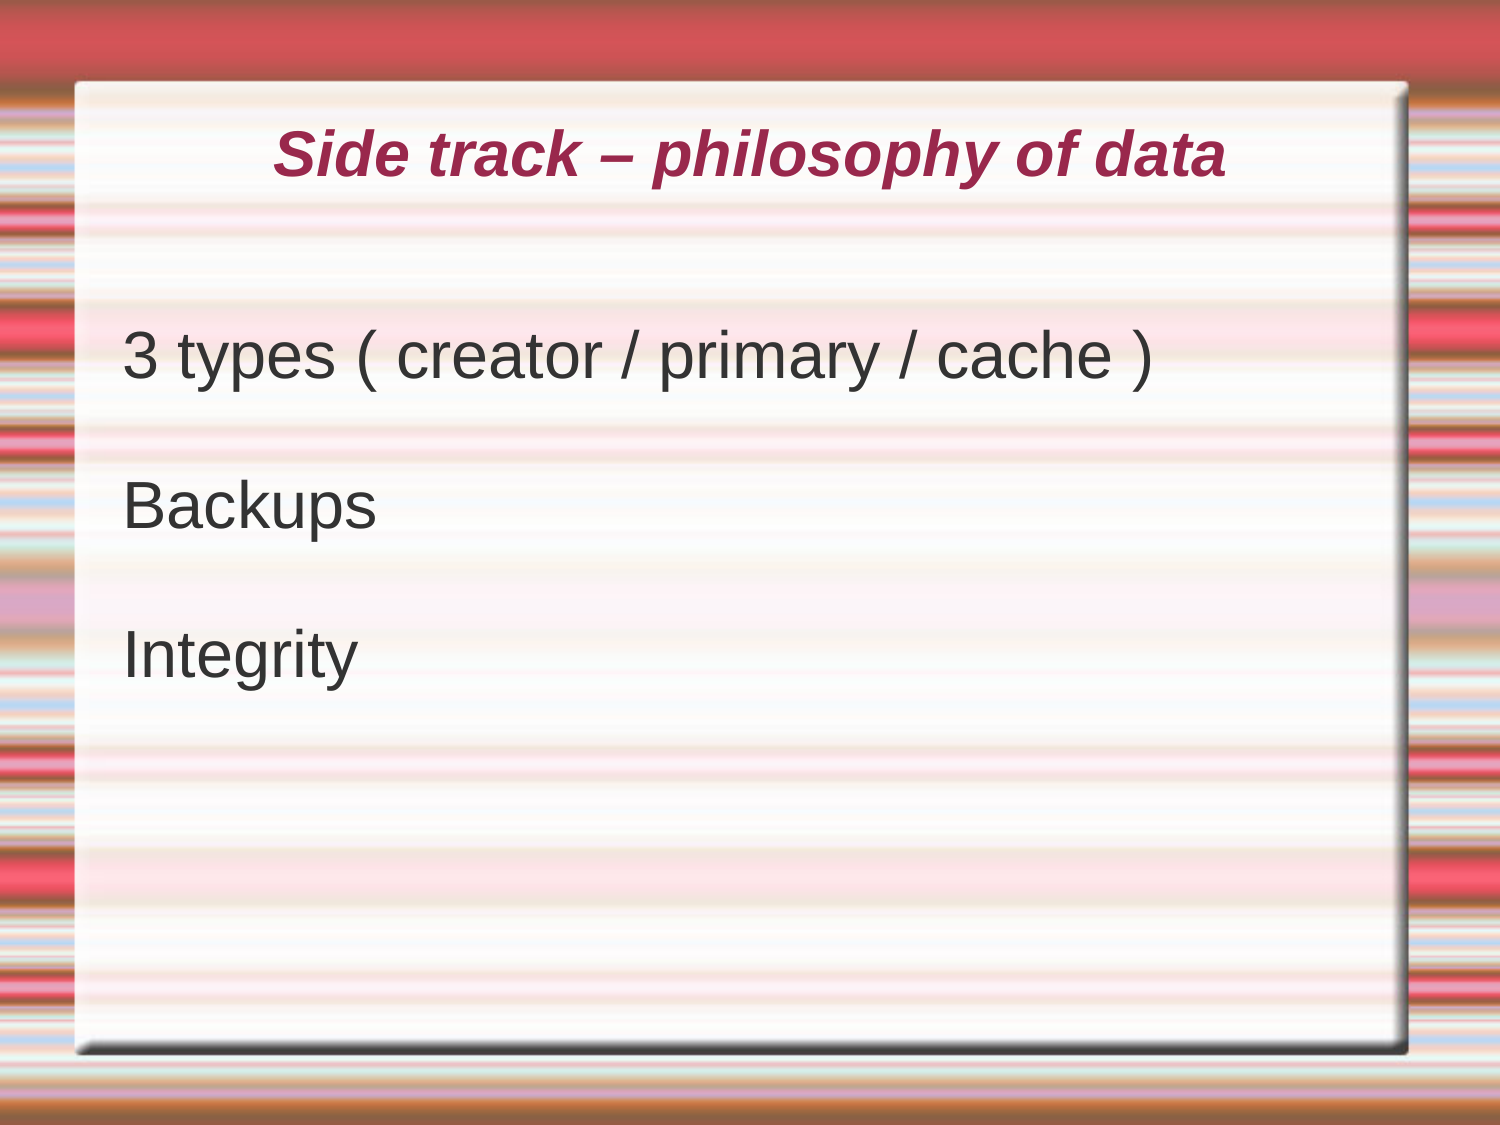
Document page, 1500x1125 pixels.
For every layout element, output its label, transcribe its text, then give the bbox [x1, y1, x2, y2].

picture [0, 0, 1500, 1125]
list 3 types ( creator / primary / cache ) Backups Integrity [122, 318, 1376, 1046]
title Side track – philosophy of data [110, 104, 1392, 292]
